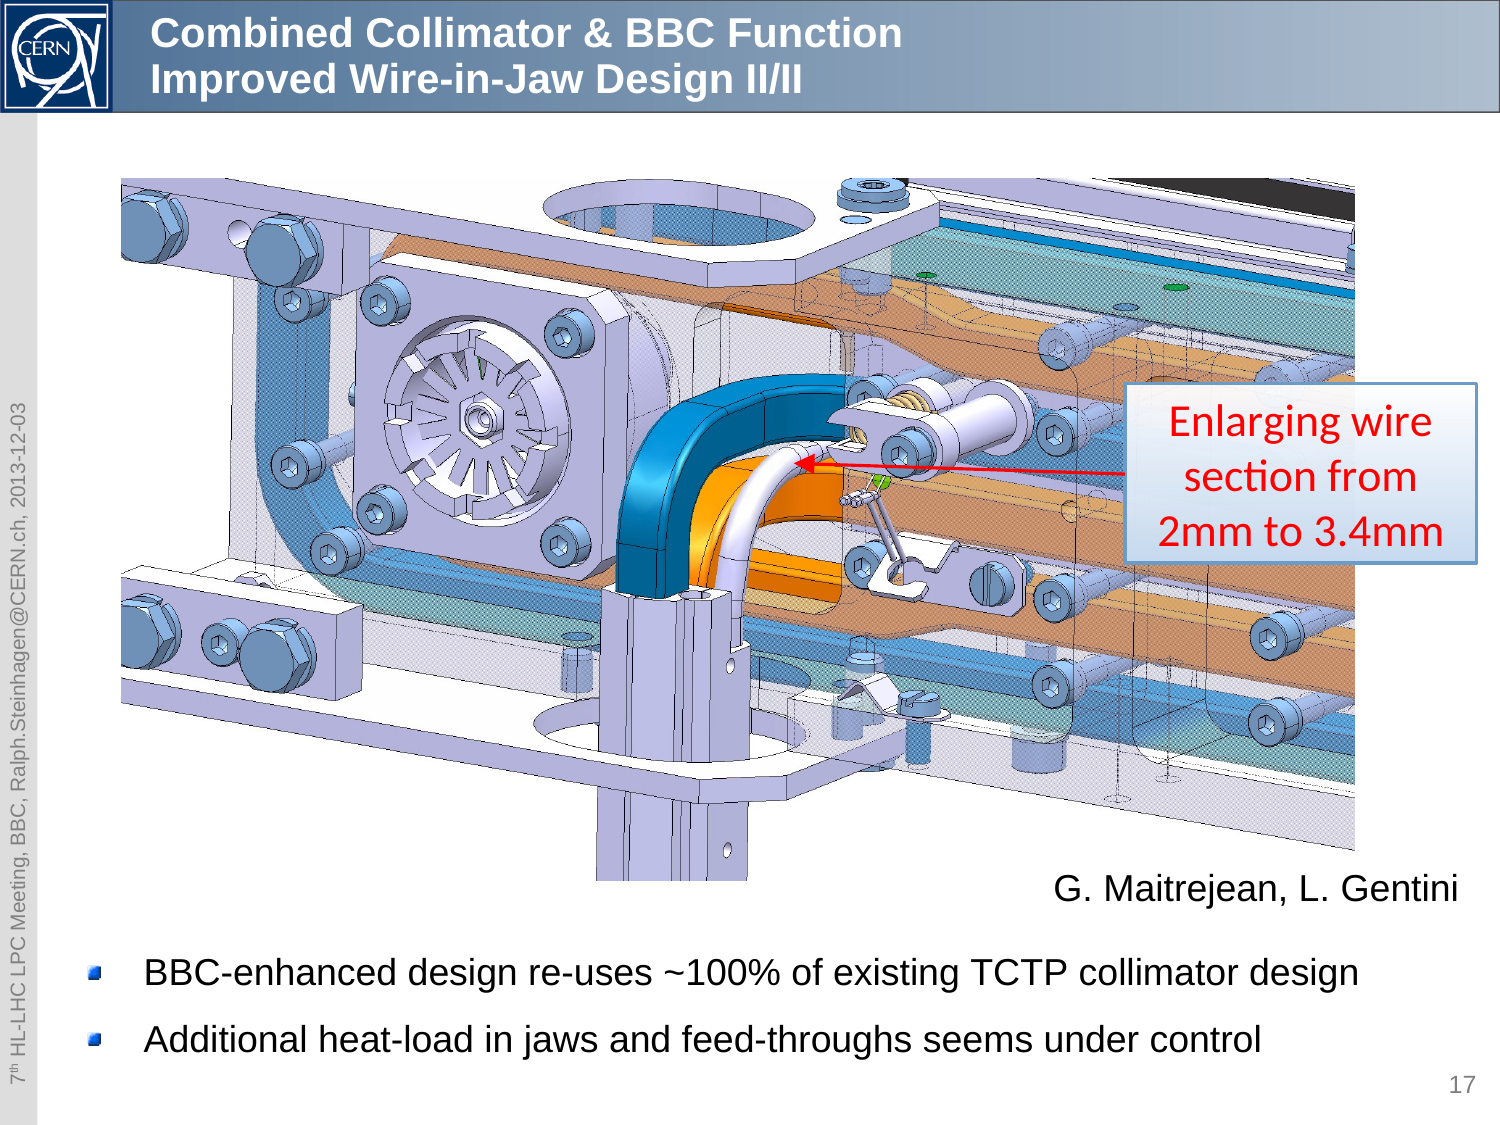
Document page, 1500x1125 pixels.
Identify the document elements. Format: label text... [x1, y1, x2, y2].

text_box G. Maitrejean, L. Gentini [1038, 860, 1492, 918]
text_box Enlarging wire section from 2mm to 3.4mm [1124, 383, 1477, 563]
picture [0, 0, 113, 113]
title Combined Collimator & BBC Function Improved Wire-in-Jaw Design II/II [150, 0, 1201, 113]
picture [121, 178, 1355, 881]
list BBC-enhanced design re-uses ~100% of existing TCTP collimator design Additional heat-load in jaws and feed-throughs seems under control [87, 950, 1438, 1085]
